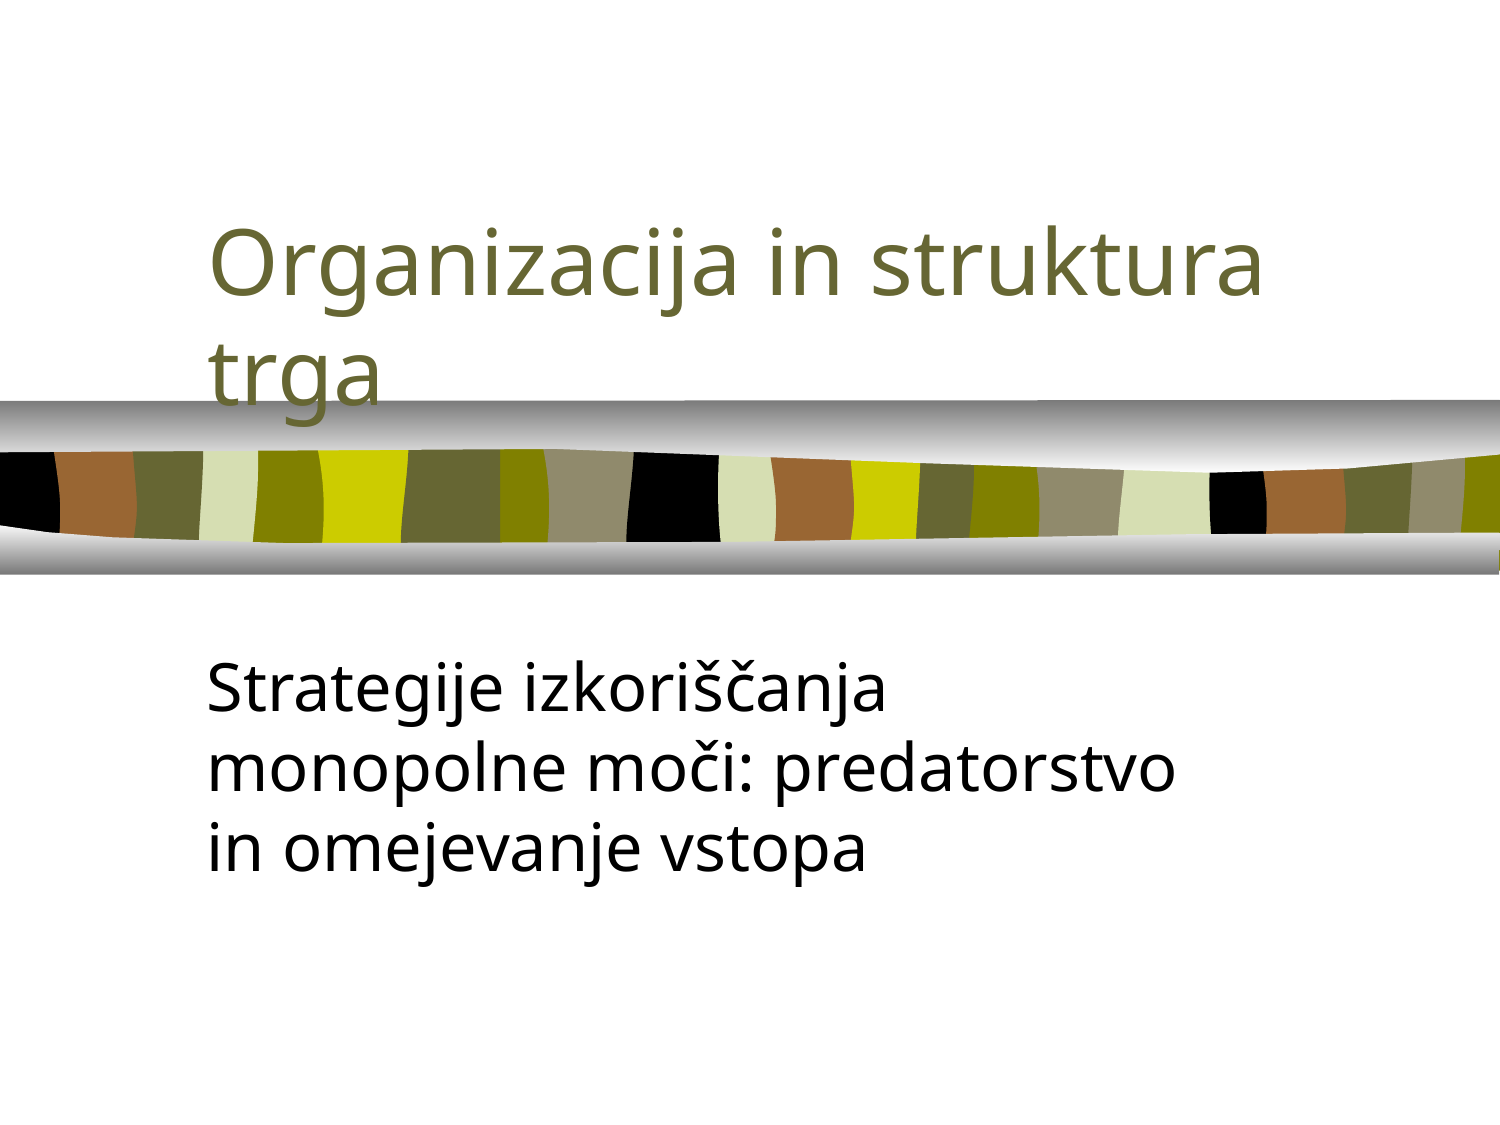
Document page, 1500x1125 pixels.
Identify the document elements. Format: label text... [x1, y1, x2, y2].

title Organizacija in struktura trga [192, 219, 1468, 408]
text_box Strategije izkoriščanja monopolne moči: predatorstvo in omejevanje vstopa [191, 637, 1242, 926]
